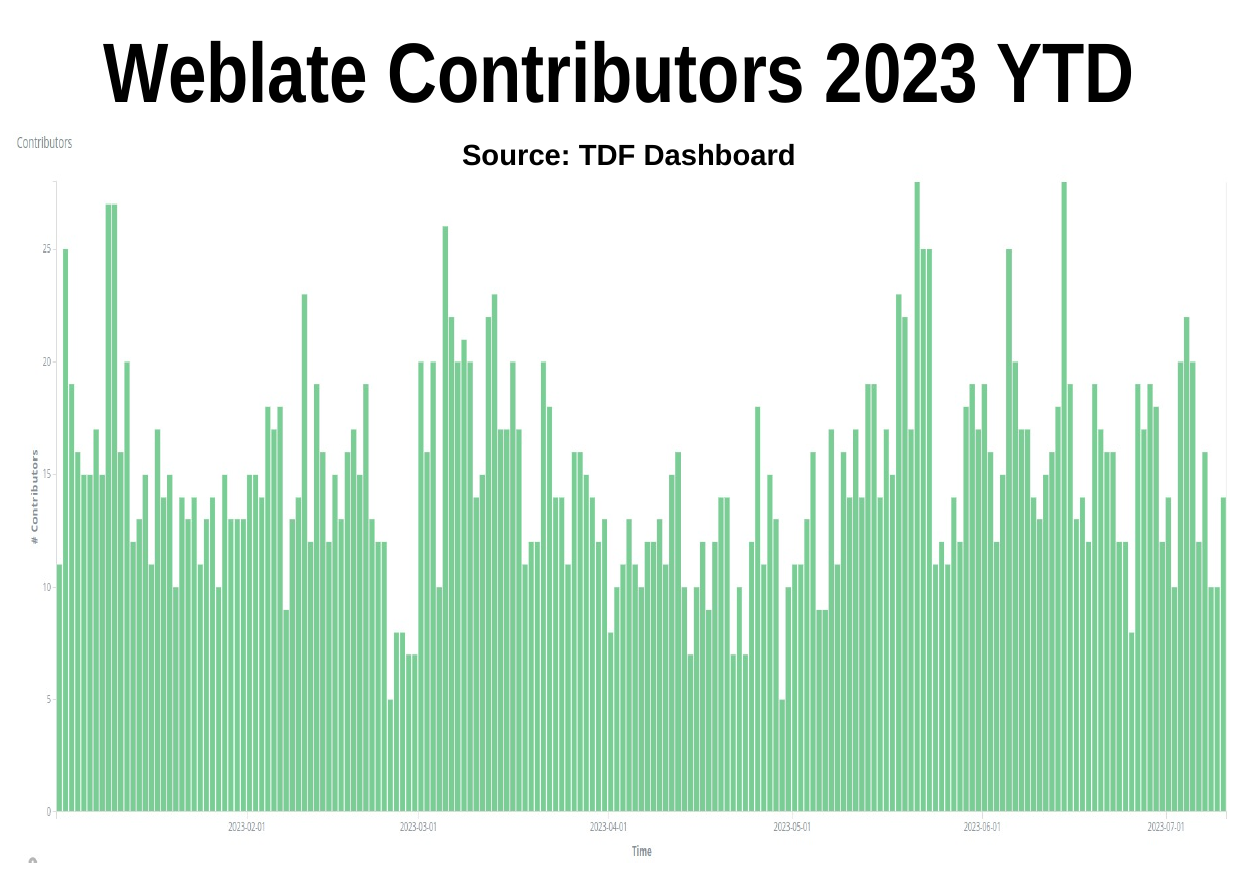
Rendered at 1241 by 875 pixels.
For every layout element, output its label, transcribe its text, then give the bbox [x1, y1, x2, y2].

text_box Source: TDF Dashboard [447, 131, 812, 185]
title Weblate Contributors 2023 YTD [11, 12, 1229, 132]
picture [13, 131, 1230, 863]
